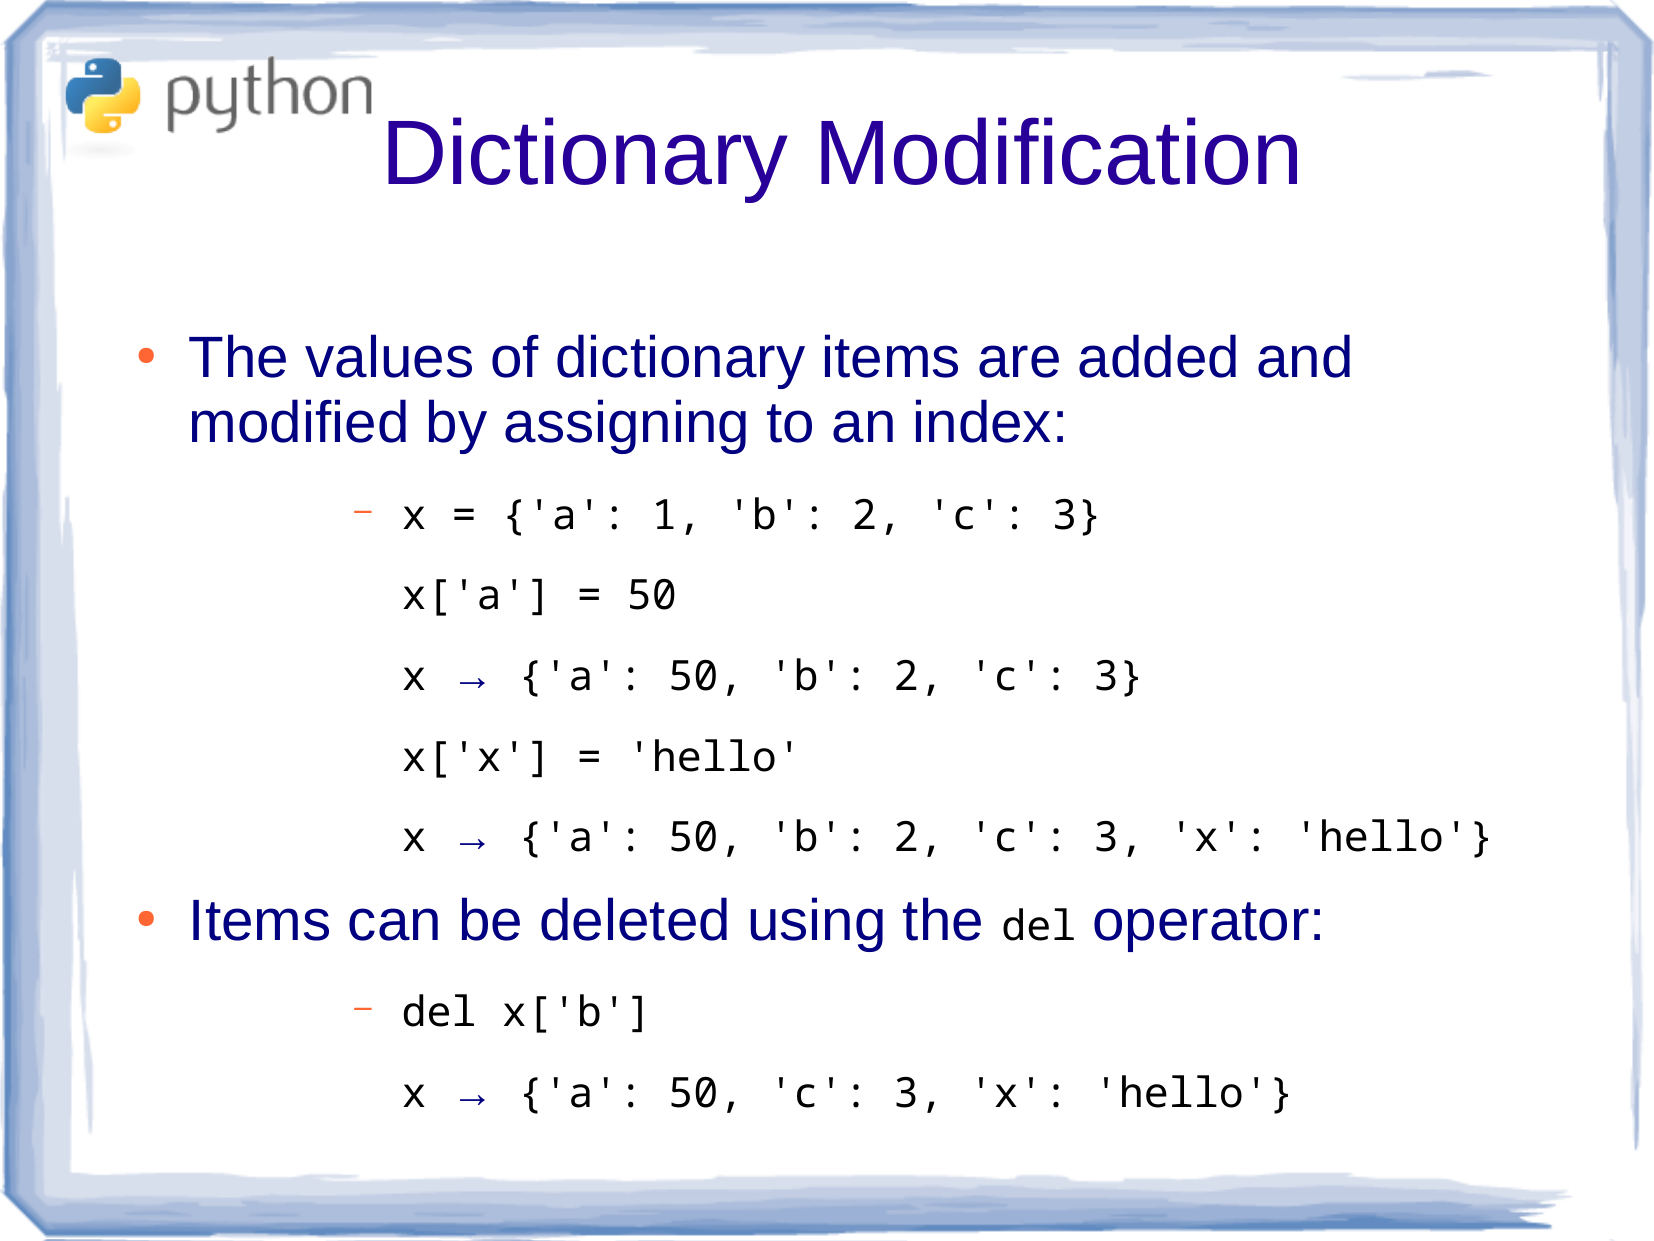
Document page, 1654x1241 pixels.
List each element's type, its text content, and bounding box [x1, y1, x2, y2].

list The values of dictionary items are added and modified by assigning to an index: x = {'a': 1, 'b': 2, 'c': 3} x['a'] = 50 x → {'a': 50, 'b': 2, 'c': 3} x['x'] = 'hello' x → {'a': 50, 'b': 2, 'c': 3, 'x': 'hello'} Items can be deleted using the del operator: del x['b'] x → {'a': 50, 'c': 3, 'x': 'hello'} [118, 324, 1571, 1064]
picture [0, 0, 1654, 1241]
title Dictionary Modification [82, 49, 1571, 257]
